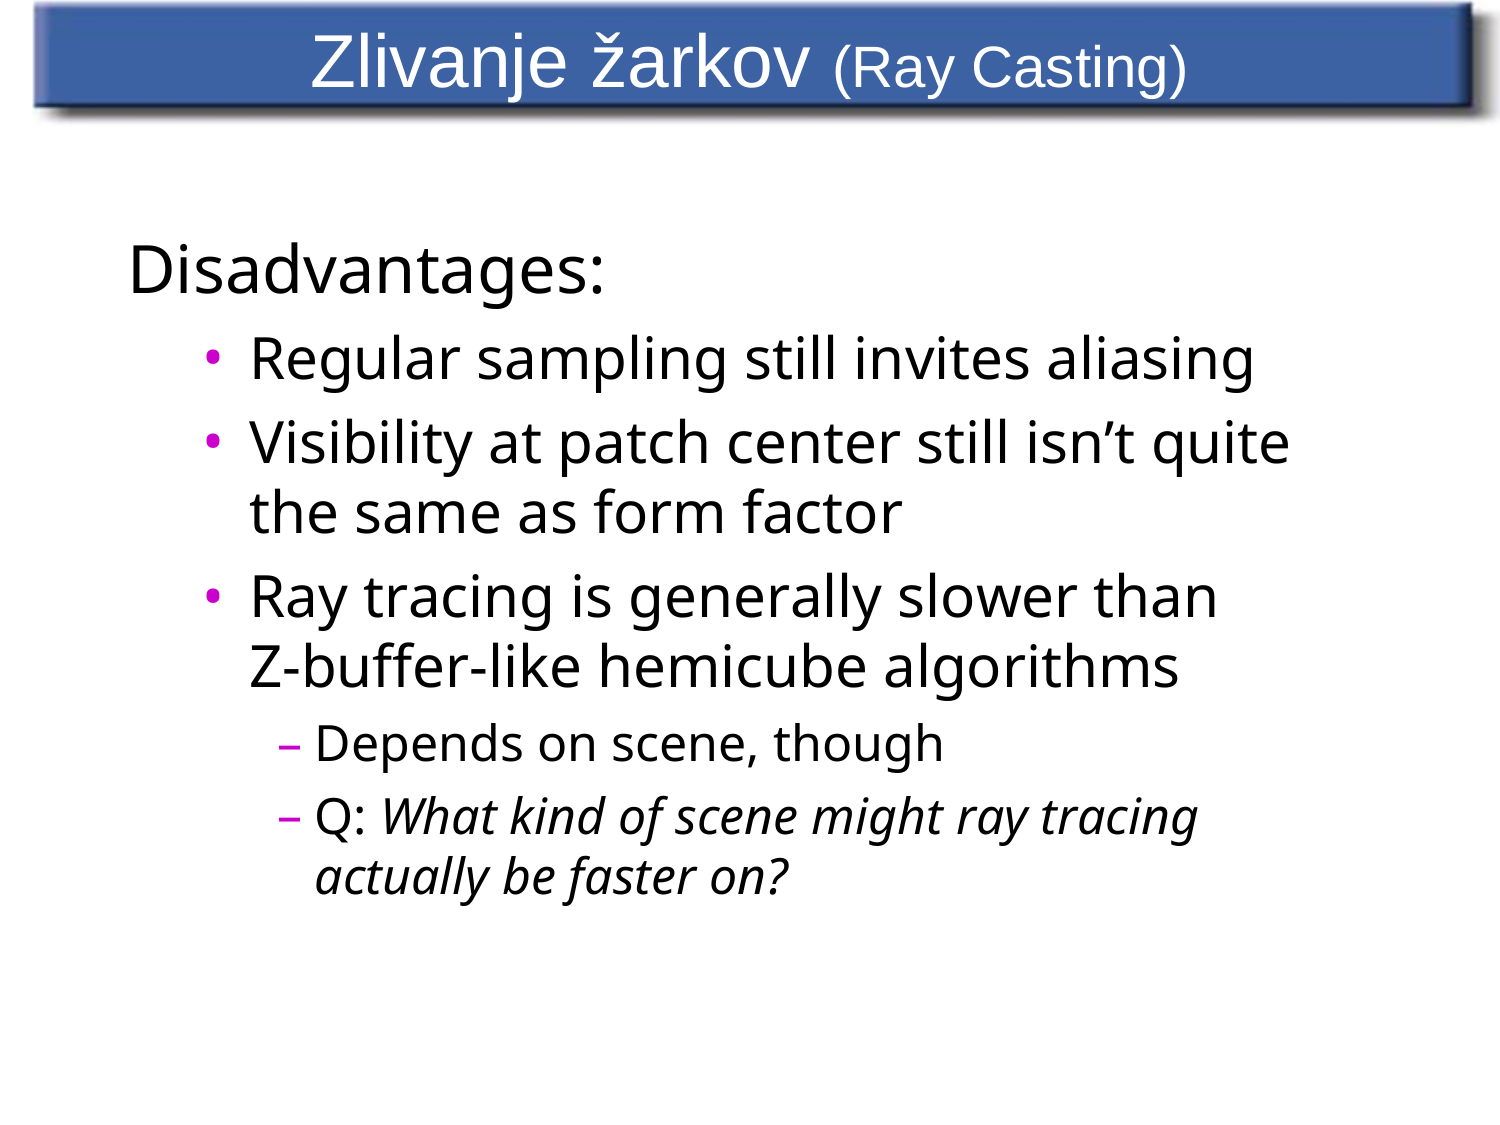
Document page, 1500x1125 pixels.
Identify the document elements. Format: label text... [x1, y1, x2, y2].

title Zlivanje žarkov (Ray Casting) [112, 0, 1388, 110]
list Disadvantages: Regular sampling still invites aliasing Visibility at patch center still isn’t quite the same as form factor Ray tracing is generally slower than Z-buffer-like hemicube algorithms Depends on scene, though Q: What kind of scene might ray tracing actually be faster on? [112, 218, 1388, 913]
picture [32, 0, 1500, 127]
